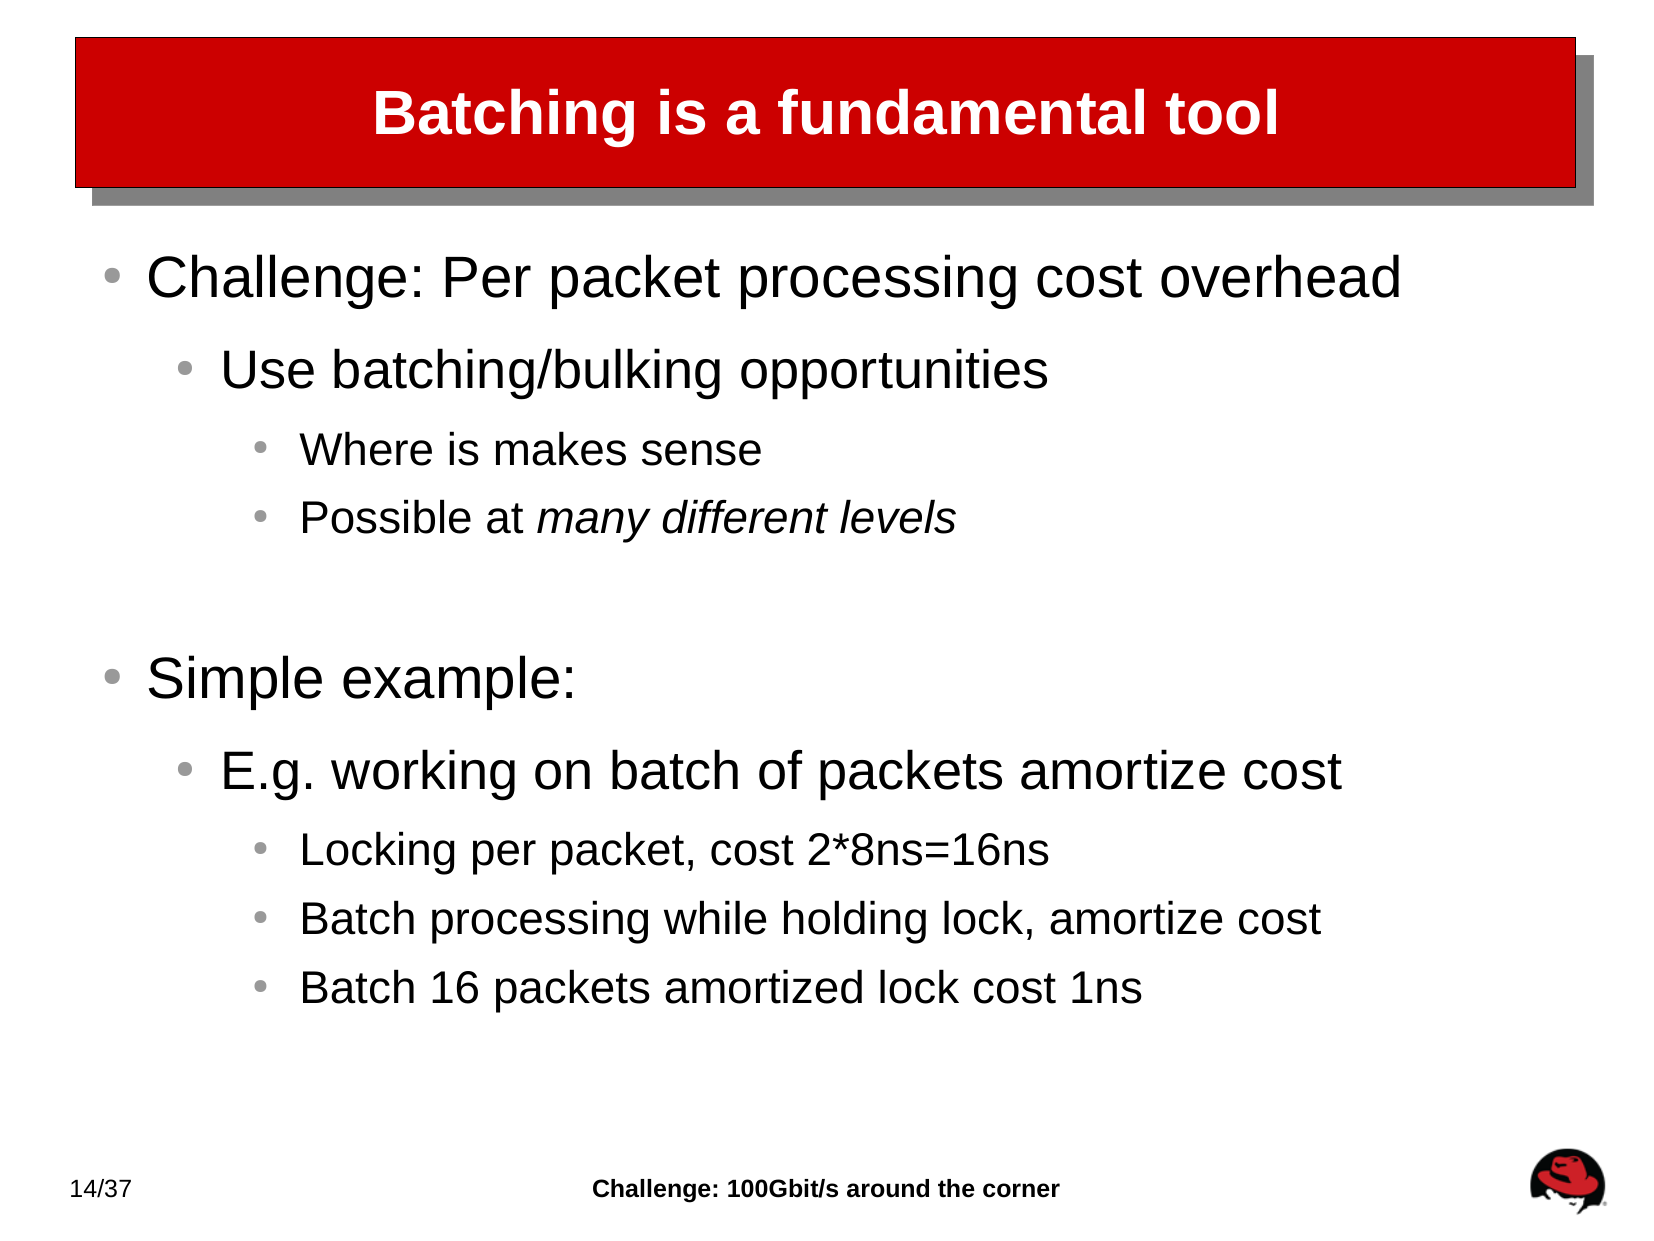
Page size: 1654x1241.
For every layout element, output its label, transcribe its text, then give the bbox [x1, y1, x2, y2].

picture [1529, 1146, 1613, 1224]
list Challenge: Per packet processing cost overhead Use batching/bulking opportunities Where is makes sense Possible at many different levels Simple example: E.g. working on batch of packets amortize cost Locking per packet, cost 2*8ns=16ns Batch processing while holding lock, amortize cost Batch 16 packets amortized lock cost 1ns [86, 244, 1576, 1039]
title Batching is a fundamental tool [82, 37, 1571, 188]
